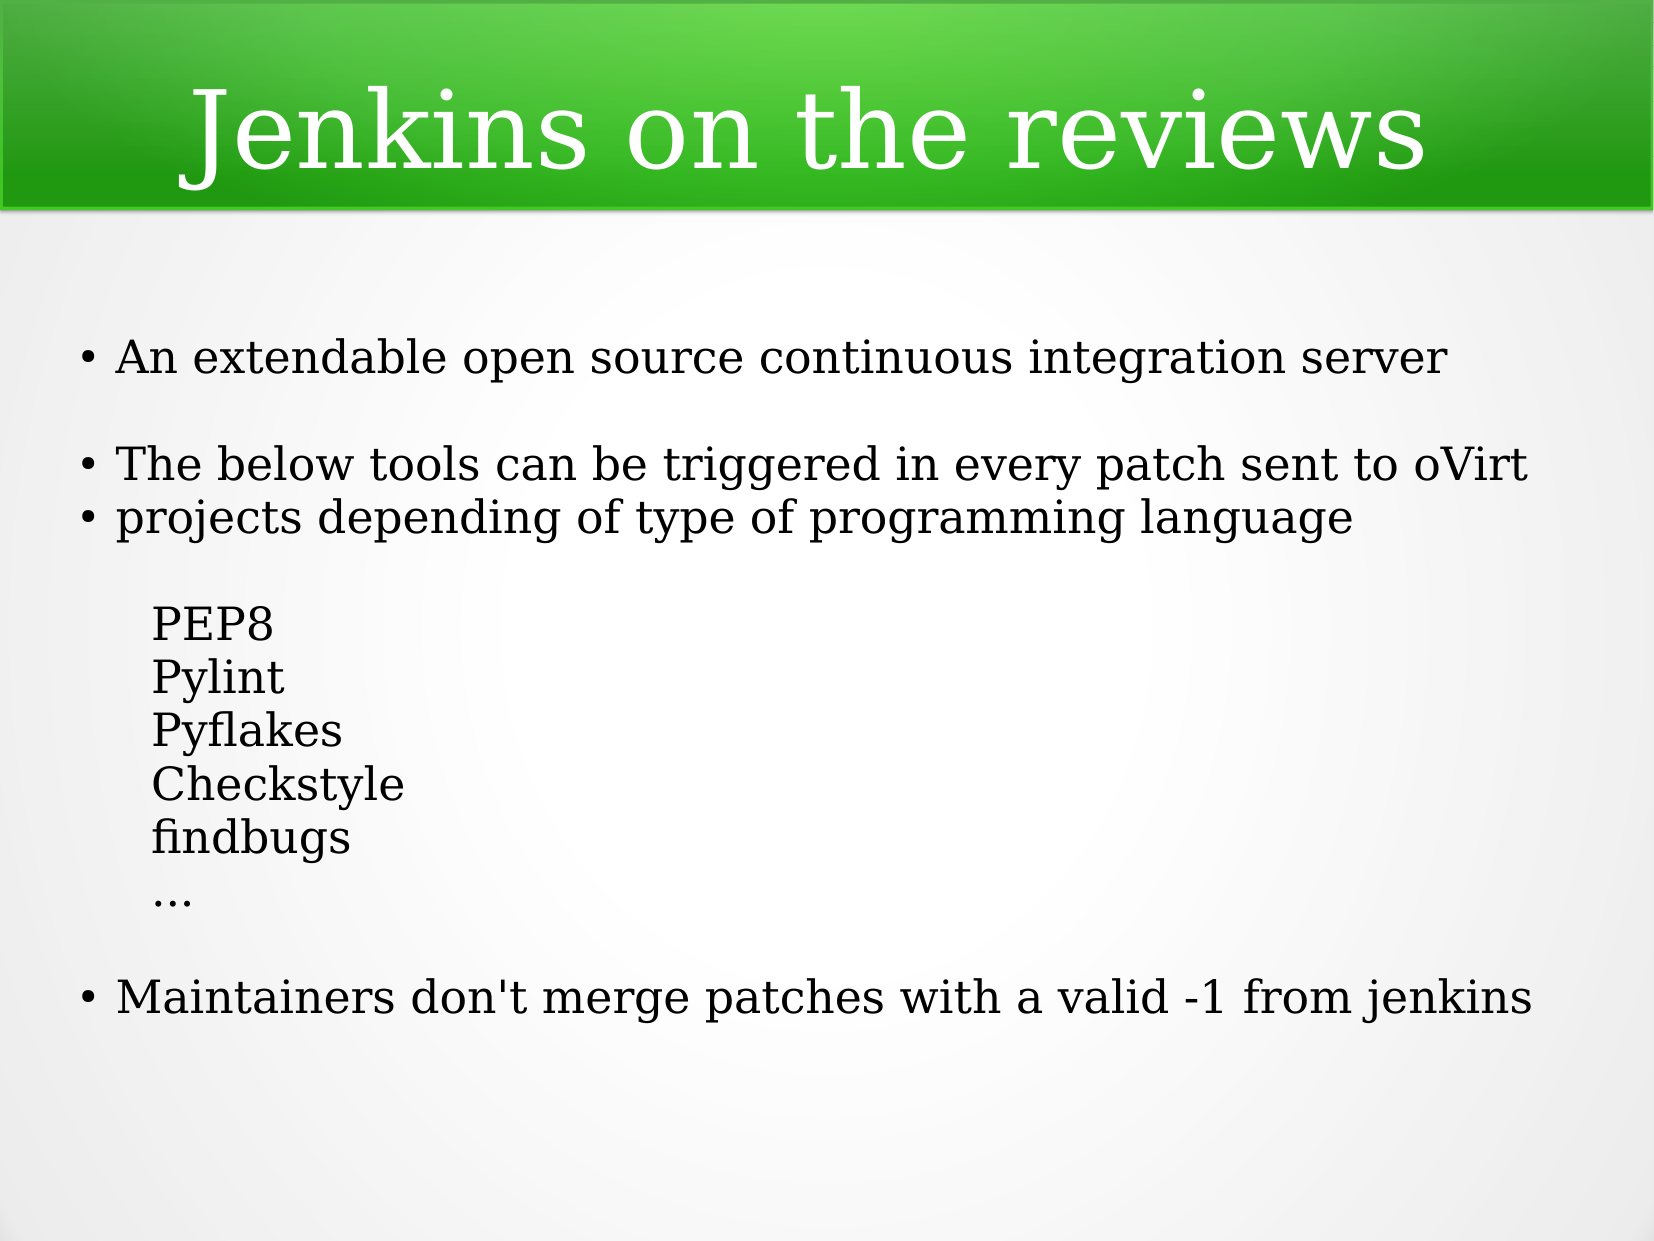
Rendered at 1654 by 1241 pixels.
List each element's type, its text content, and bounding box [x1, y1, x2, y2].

text_box An extendable open source continuous integration server The below tools can be triggered in every patch sent to oVirt projects depending of type of programming language PEP8 Pylint Pyflakes Checkstyle findbugs ... Maintainers don't merge patches with a valid -1 from jenkins [30, 324, 1550, 1138]
title Jenkins on the reviews [82, 37, 1571, 226]
